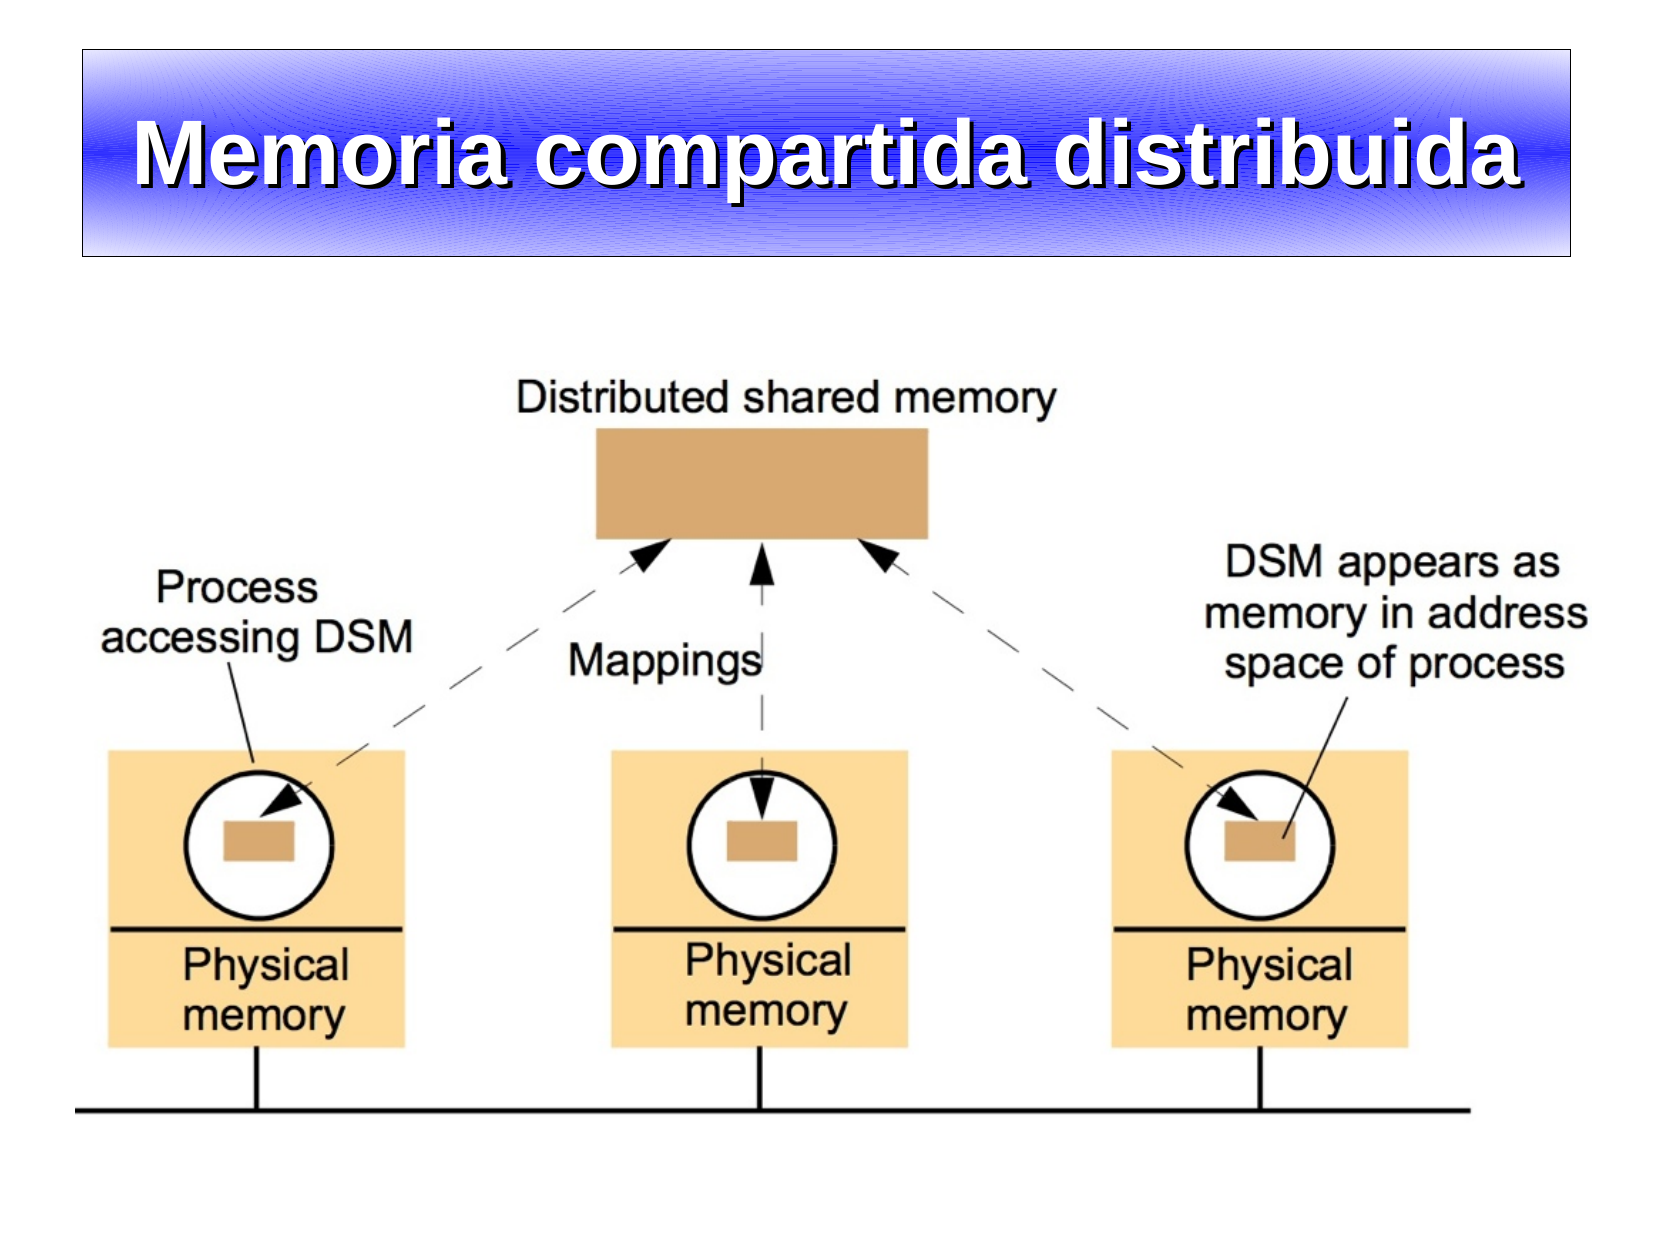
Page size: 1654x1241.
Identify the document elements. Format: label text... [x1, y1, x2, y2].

title Memoria compartida distribuida [82, 49, 1571, 257]
picture [75, 370, 1592, 1141]
